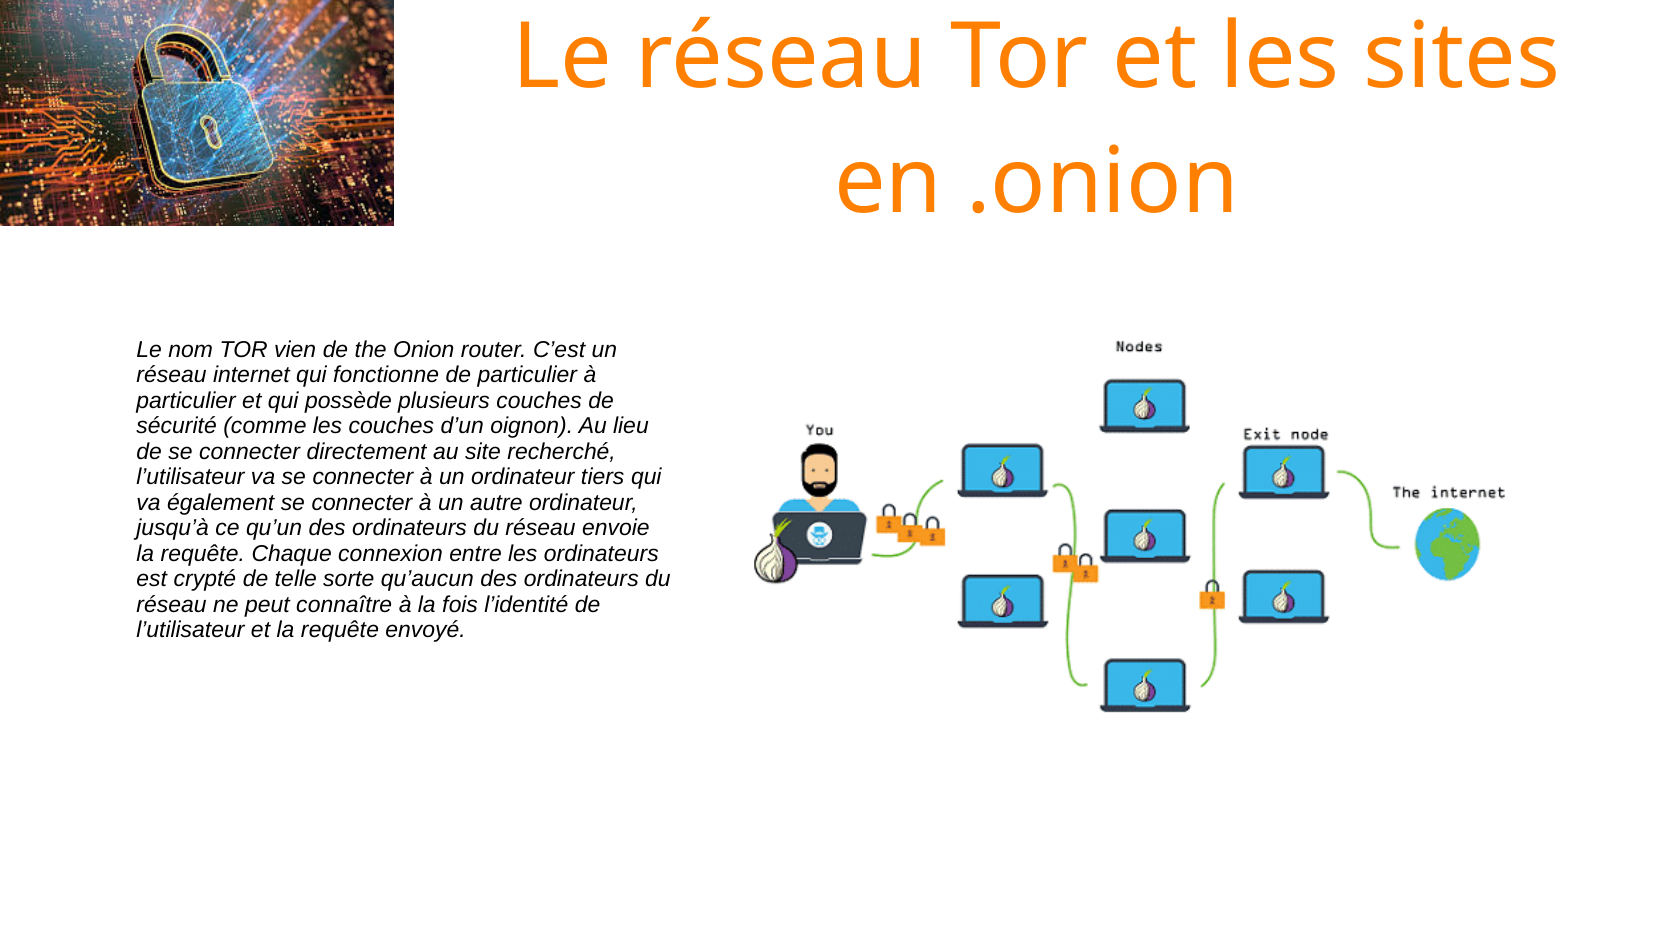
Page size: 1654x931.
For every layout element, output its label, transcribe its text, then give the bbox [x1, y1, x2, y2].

picture [0, 0, 394, 226]
text_box Le nom TOR vien de the Onion router. C’est un réseau internet qui fonctionne de particulier à particulier et qui possède plusieurs couches de sécurité (comme les couches d’un oignon). Au lieu de se connecter directement au site recherché, l’utilisateur va se connecter à un ordinateur tiers qui va également se connecter à un autre ordinateur, jusqu’à ce qu’un des ordinateurs du réseau envoie la requête. Chaque connexion entre les ordinateurs est crypté de telle sorte qu’aucun des ordinateurs du réseau ne peut connaître à la fois l’identité de l’utilisateur et la requête envoyé. [121, 329, 688, 683]
title Le réseau Tor et les sites en .onion [419, 4, 1654, 225]
picture [681, 333, 1601, 732]
